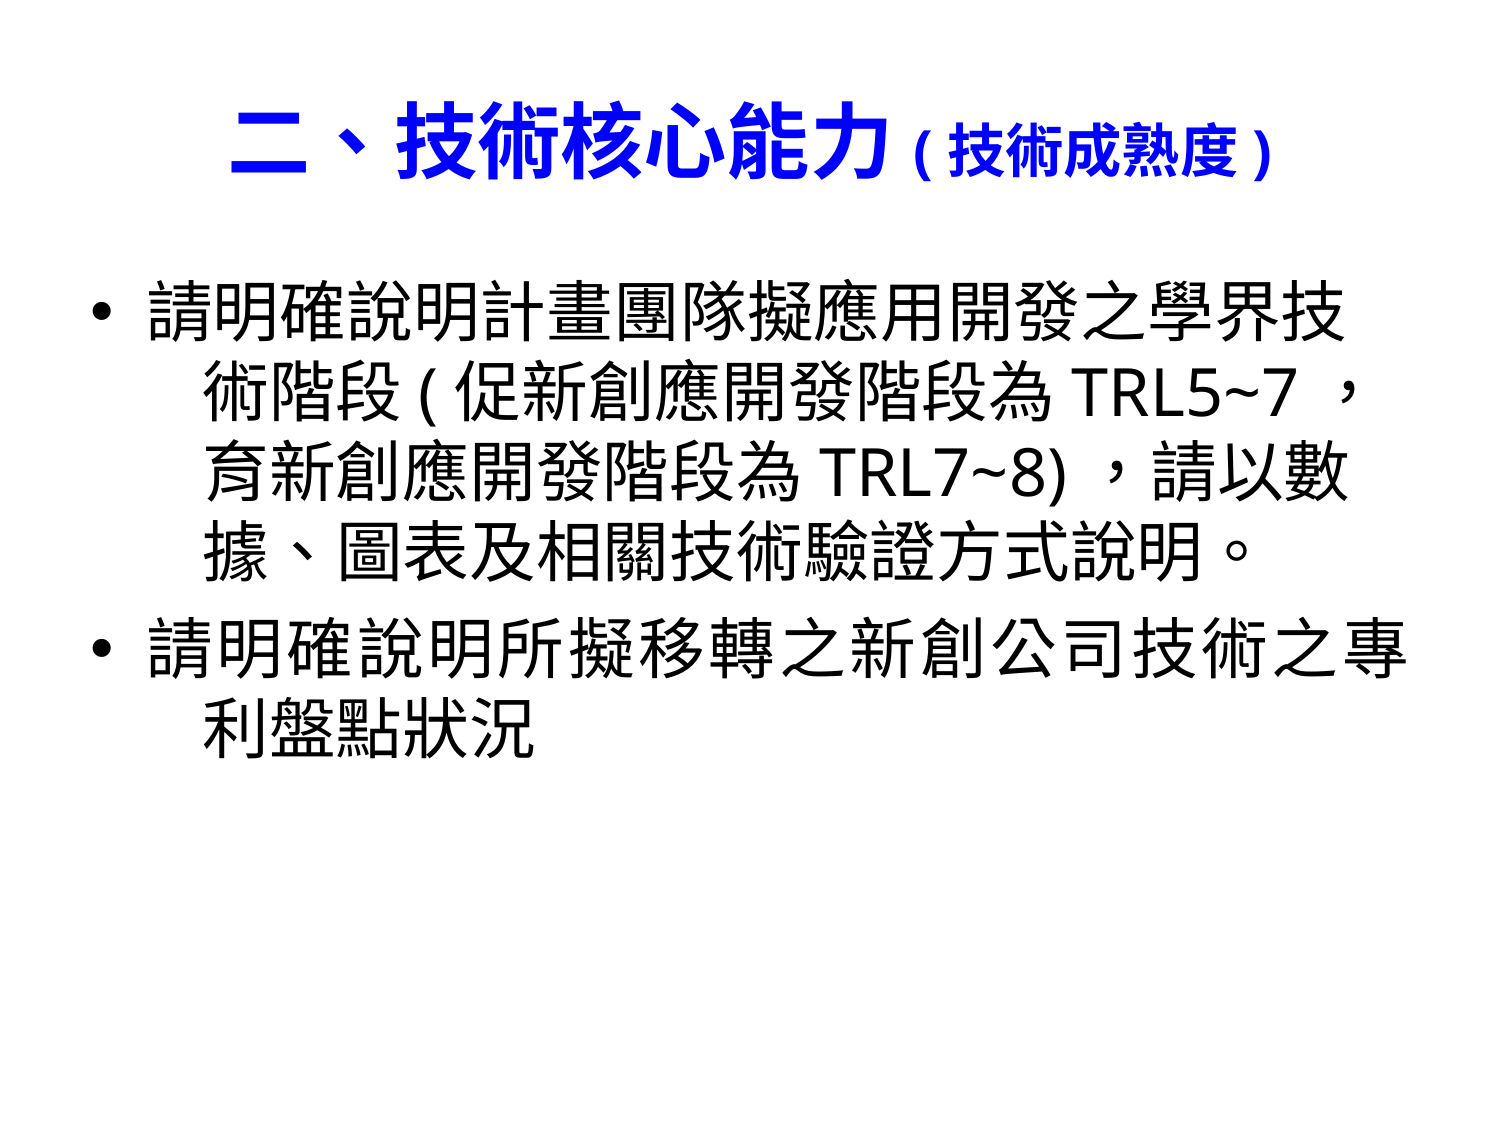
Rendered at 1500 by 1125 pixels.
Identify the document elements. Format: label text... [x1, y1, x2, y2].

list 請明確說明計畫團隊擬應用開發之學界技術階段(促新創應開發階段為TRL5~7，育新創應開發階段為TRL7~8)，請以數據、圖表及相關技術驗證方式說明。 請明確說明所擬移轉之新創公司技術之專利盤點狀況 [75, 191, 1426, 934]
title 二、技術核心能力(技術成熟度) [74, 19, 1425, 207]
